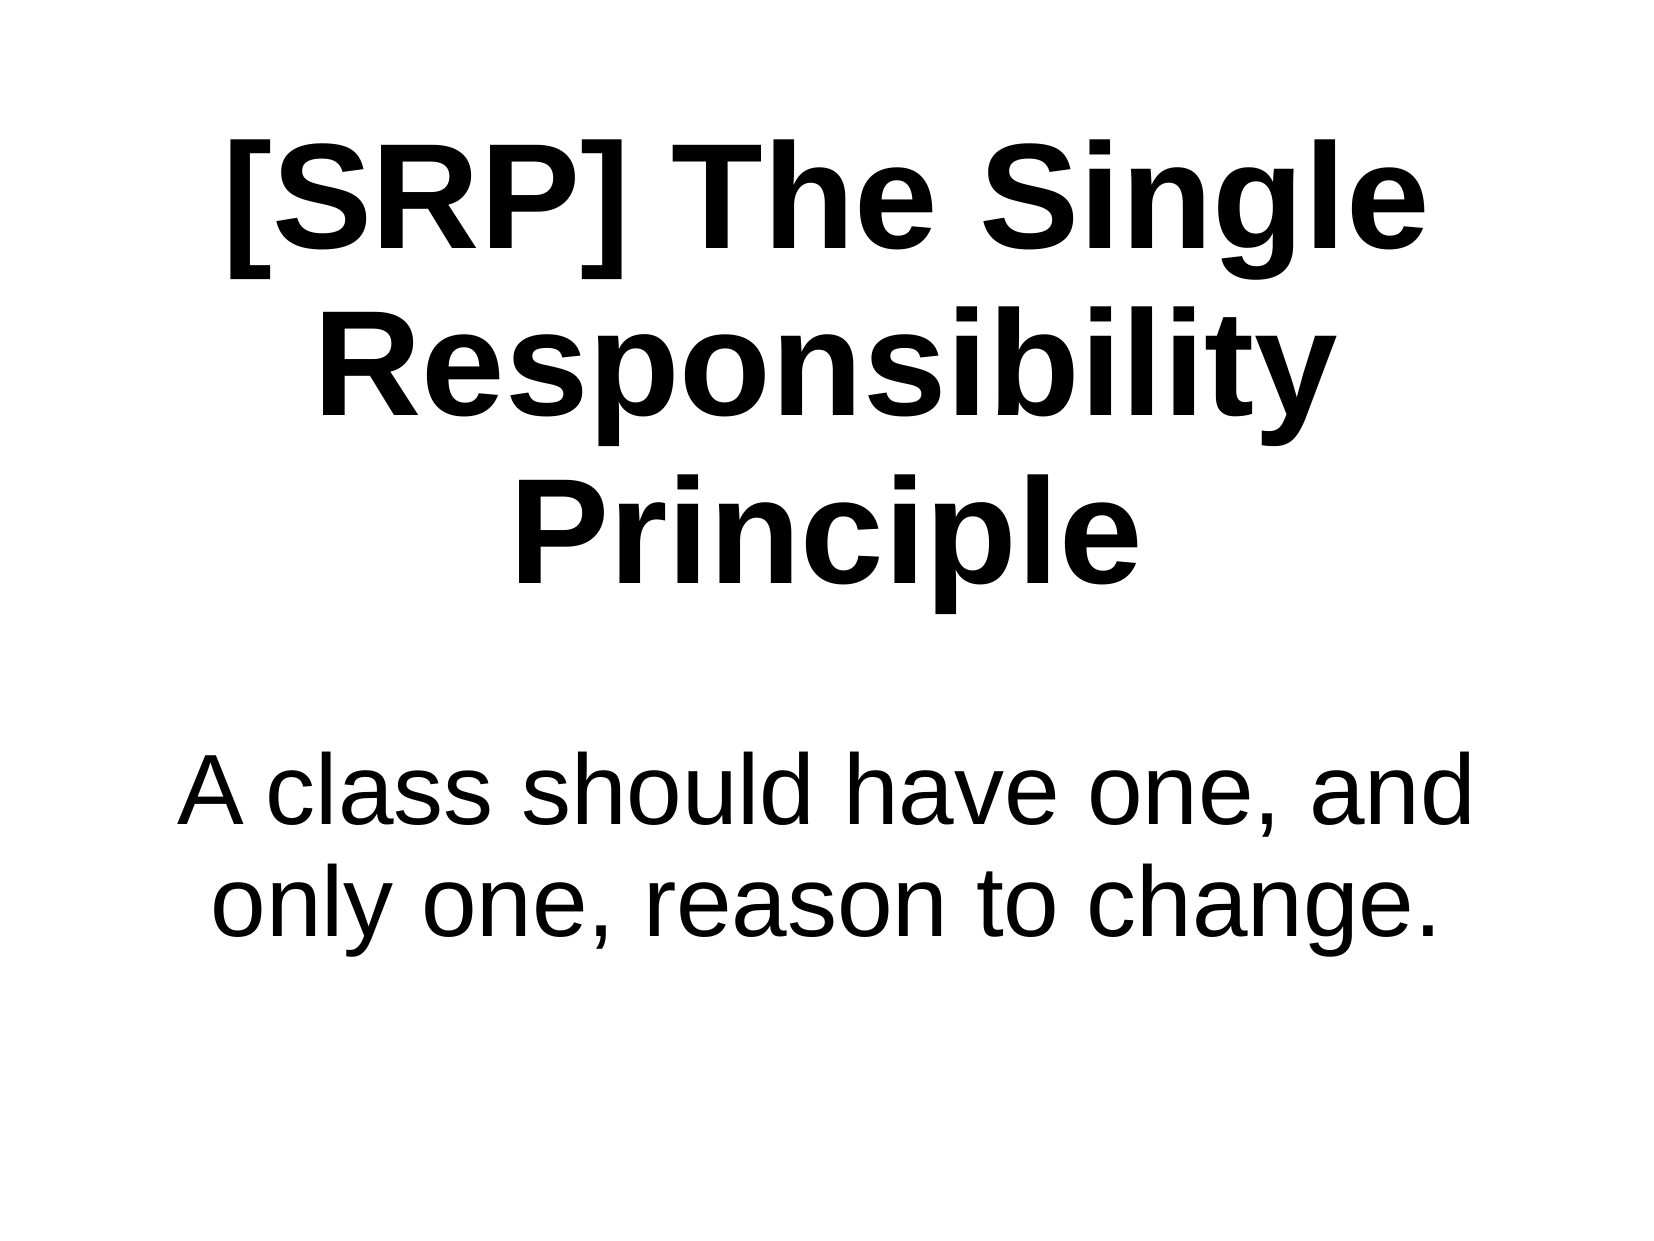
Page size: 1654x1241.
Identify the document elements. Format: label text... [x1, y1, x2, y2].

title [SRP] The Single Responsibility Principle [0, 0, 1654, 739]
subtitle A class should have one, and only one, reason to change. [82, 590, 1571, 1102]
